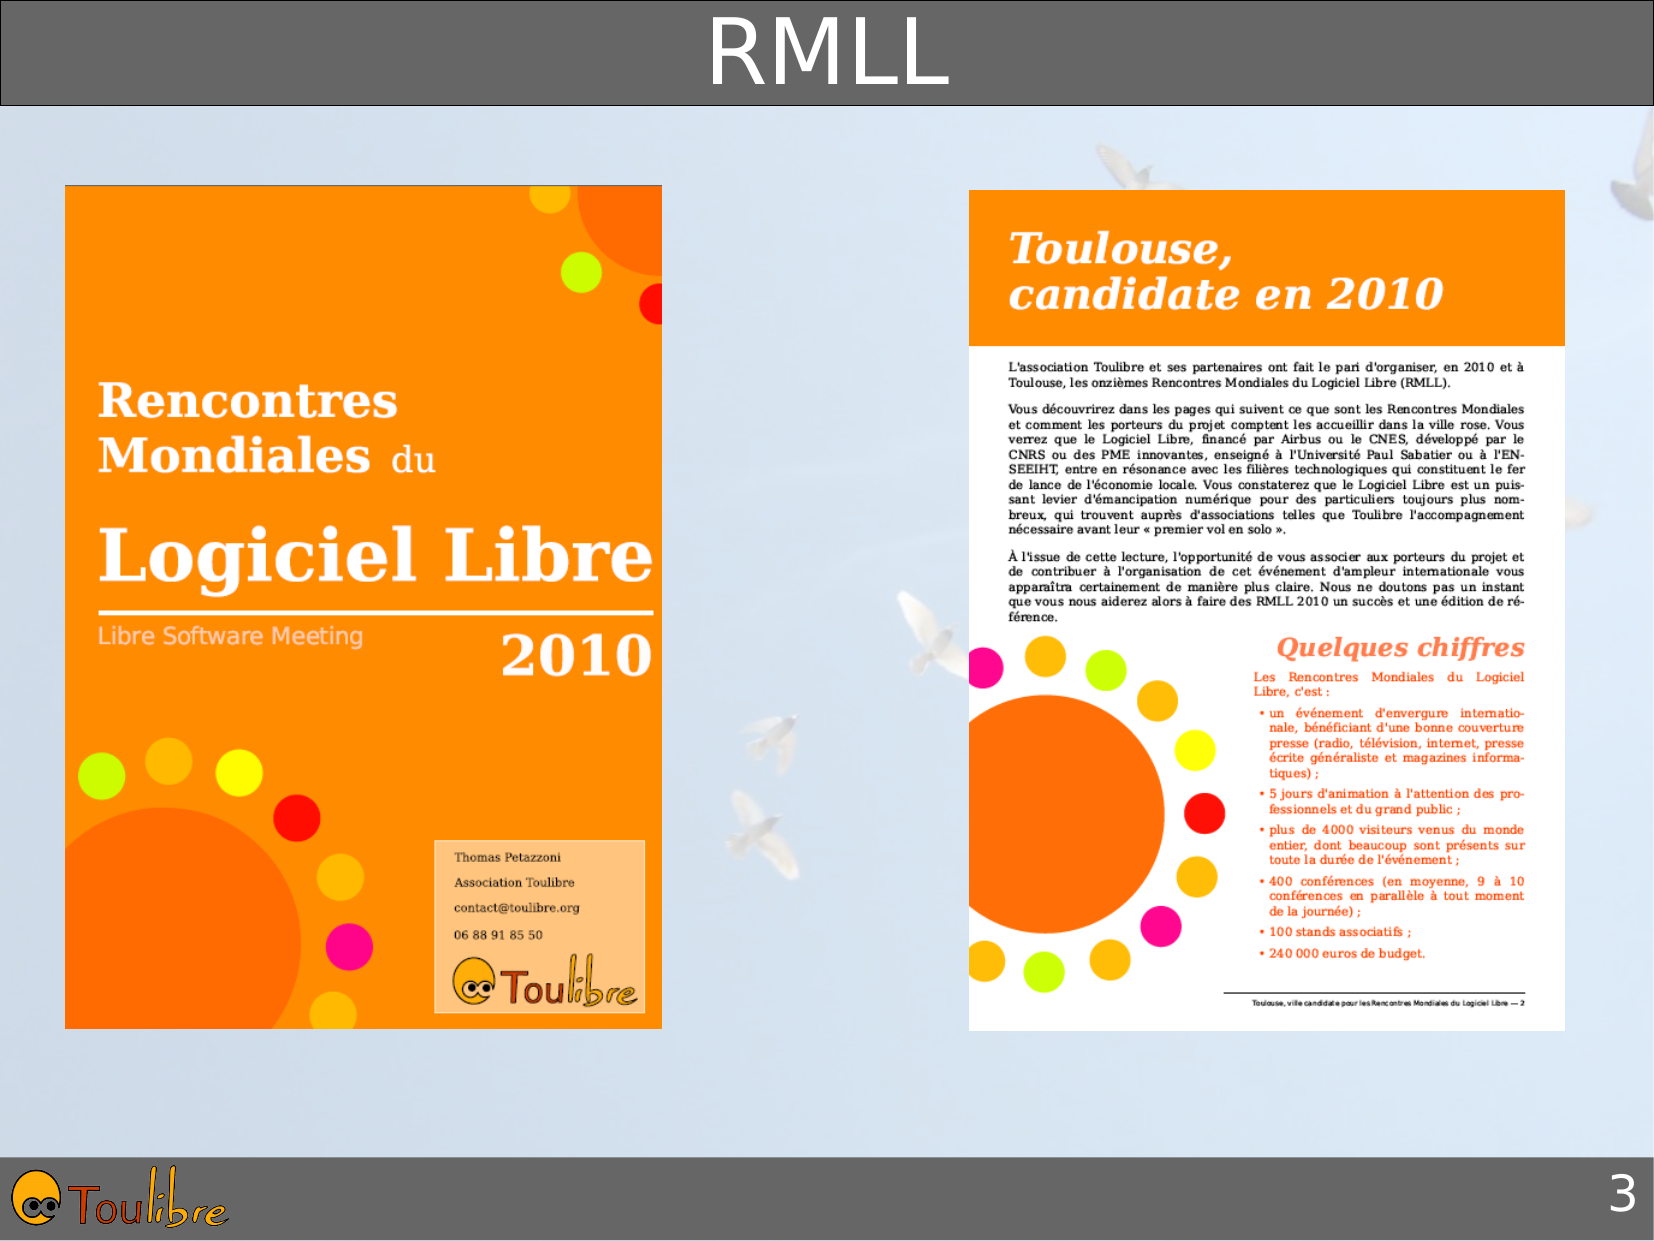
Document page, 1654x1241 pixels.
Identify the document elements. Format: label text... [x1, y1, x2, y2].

title RMLL [0, 0, 1654, 107]
picture [11, 1165, 229, 1228]
picture [969, 190, 1565, 1031]
picture [65, 185, 662, 1029]
